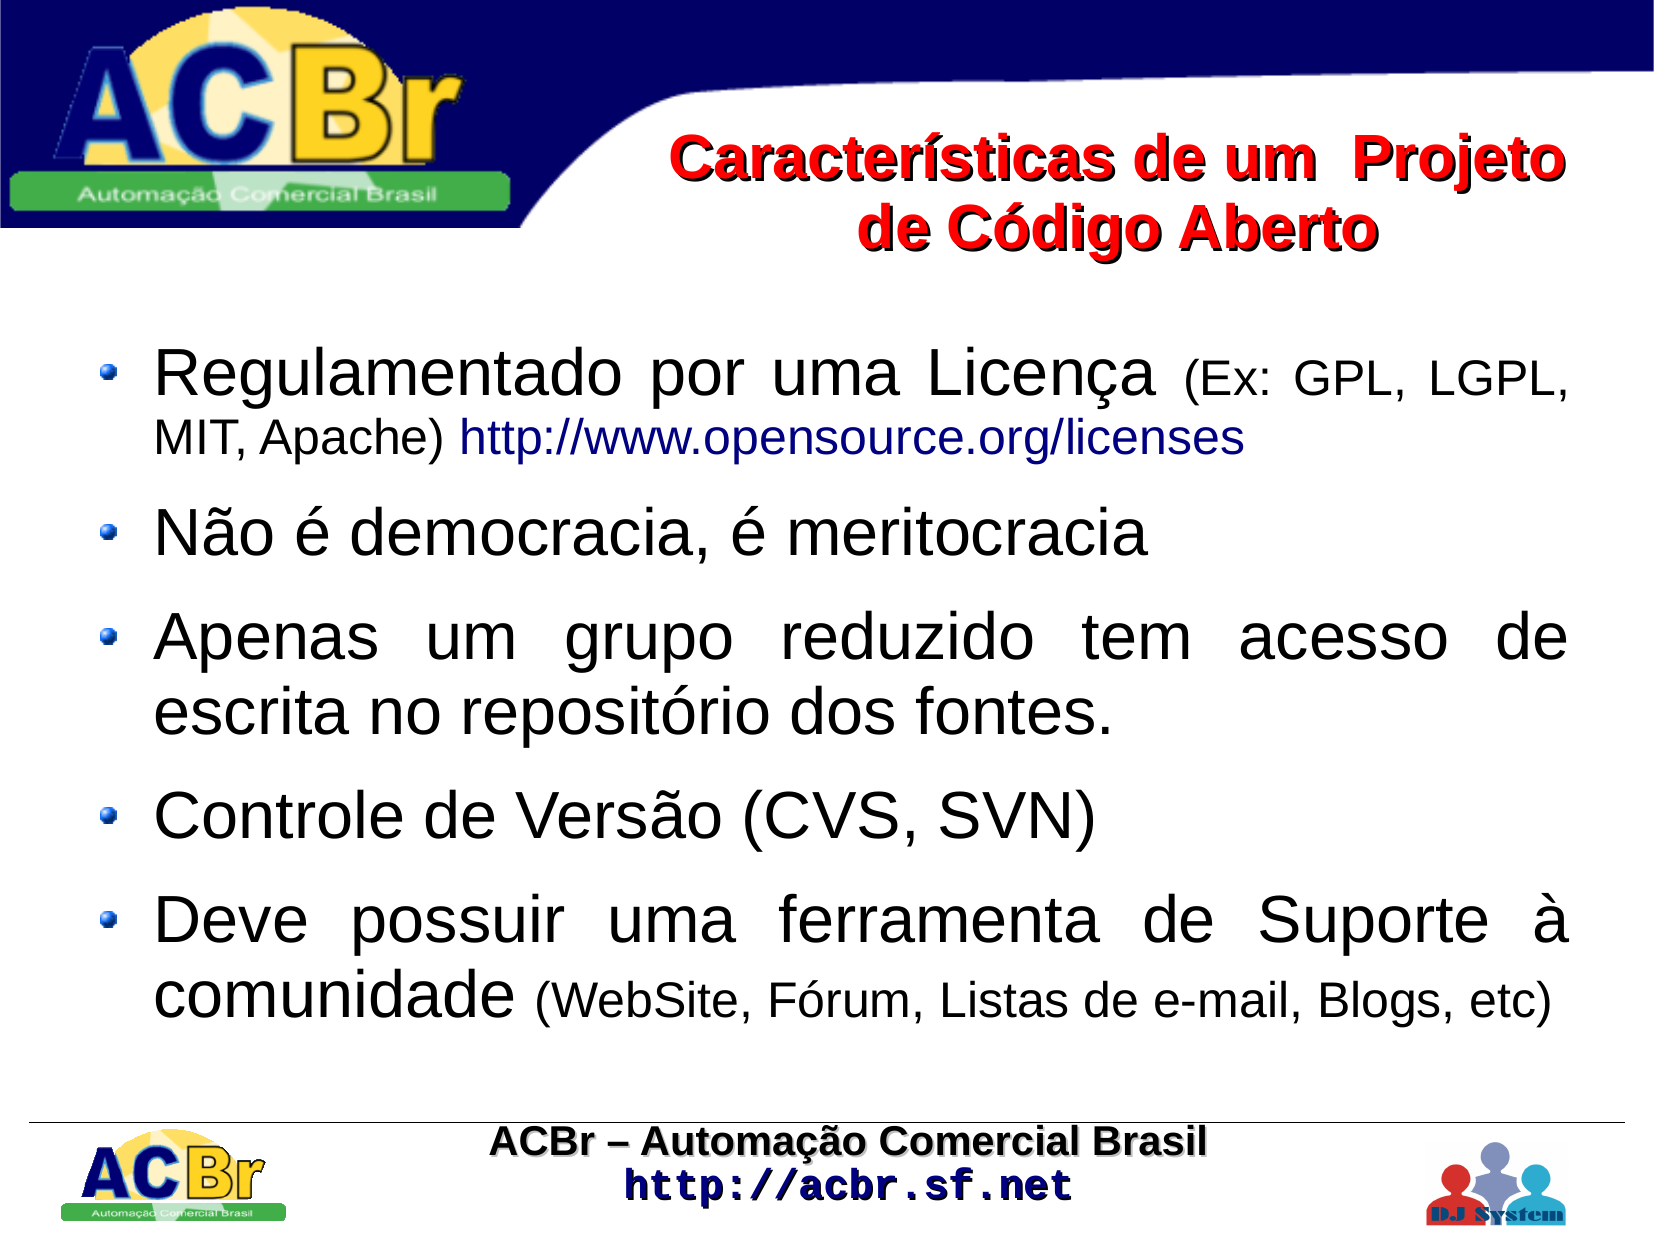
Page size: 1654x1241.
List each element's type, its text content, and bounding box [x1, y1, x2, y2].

picture [1425, 1142, 1569, 1227]
title Características de um Projeto de Código Aberto [604, 108, 1631, 277]
picture [59, 1127, 287, 1224]
list Regulamentado por uma Licença (Ex: GPL, LGPL, MIT, Apache) http://www.opensource.org/licenses Não é democracia, é meritocracia Apenas um grupo reduzido tem acesso de escrita no repositório dos fontes. Controle de Versão (CVS, SVN) Deve possuir uma ferramenta de Suporte à comunidade (WebSite, Fórum, Listas de e-mail, Blogs, etc) [82, 334, 1571, 1106]
picture [0, 0, 1654, 228]
